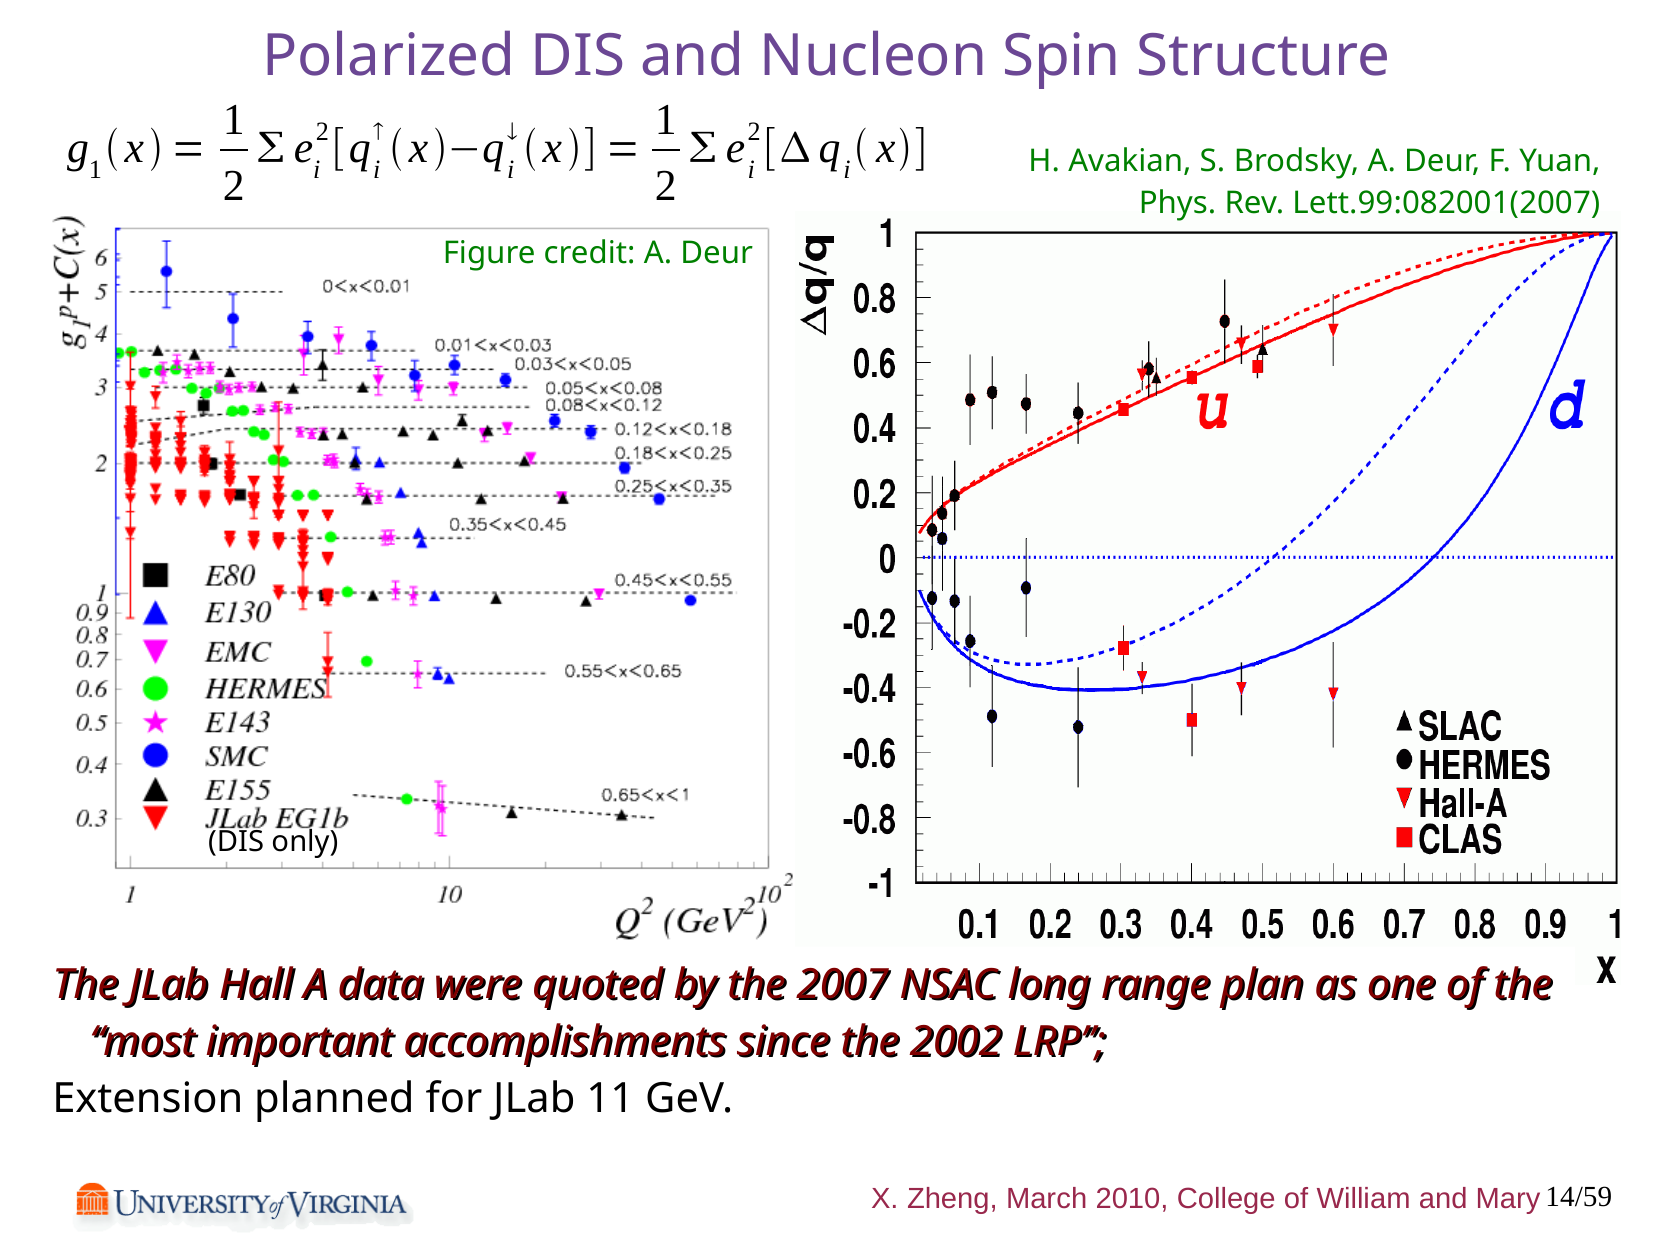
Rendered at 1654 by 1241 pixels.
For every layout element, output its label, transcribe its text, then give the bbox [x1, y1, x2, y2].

text_box The JLab Hall A data were quoted by the 2007 NSAC long range plan as one of the “most important accomplishments since the 2002 LRP”; Extension planned for JLab 11 GeV. [37, 946, 1576, 1146]
chart [53, 85, 938, 215]
text_box Figure credit: A. Deur [428, 222, 804, 298]
picture [25, 149, 1621, 986]
text_box (DIS only) [193, 813, 381, 889]
text_box H. Avakian, S. Brodsky, A. Deur, F. Yuan, Phys. Rev. Lett.99:082001(2007) [1013, 130, 1653, 243]
title Polarized DIS and Nucleon Spin Structure [72, 4, 1580, 102]
picture [53, 1165, 427, 1241]
